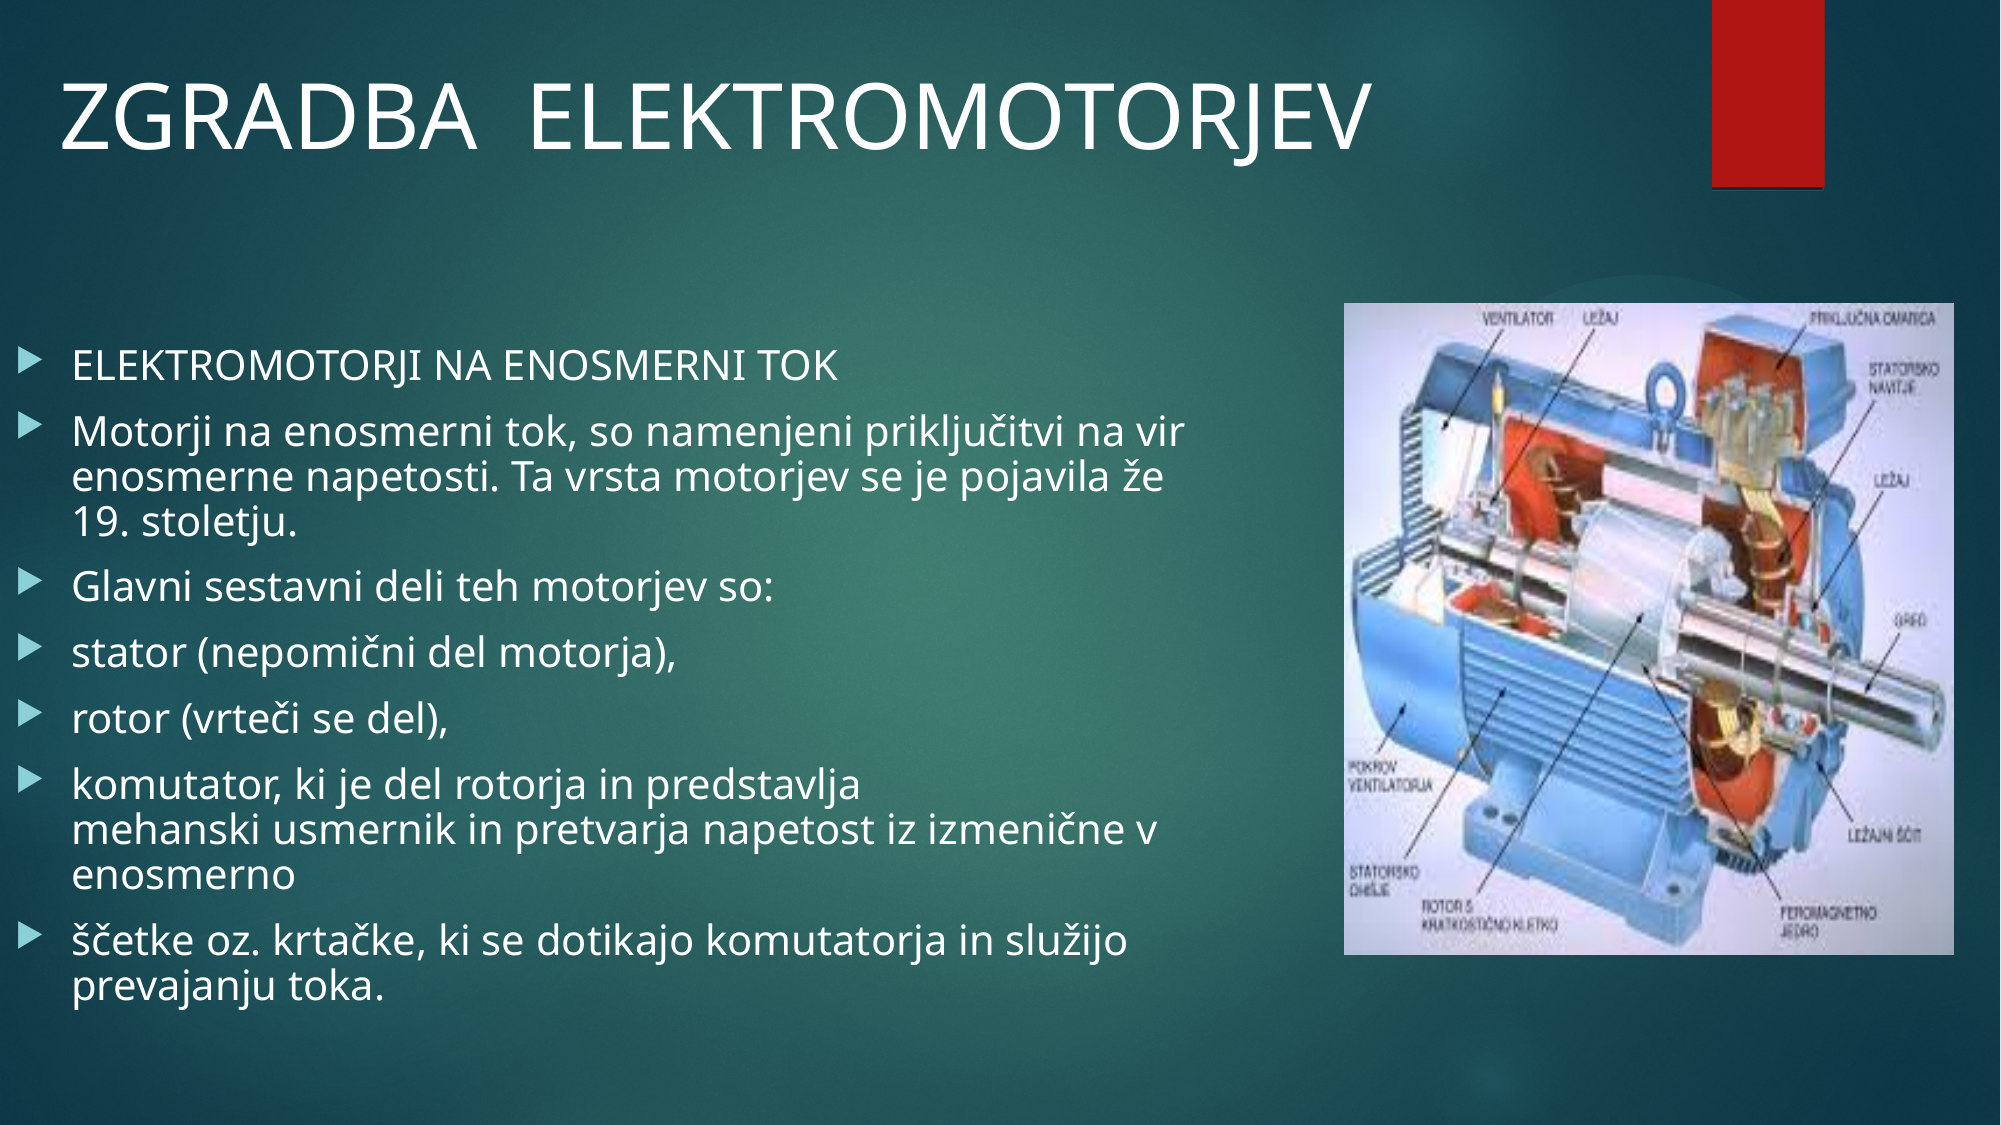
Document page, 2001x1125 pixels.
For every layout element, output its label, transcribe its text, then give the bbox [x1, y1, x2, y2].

picture [0, 0, 2001, 1125]
text_box ZGRADBA ELEKTROMOTORJEV [44, 50, 1700, 175]
list ELEKTROMOTORJI NA ENOSMERNI TOK Motorji na enosmerni tok, so namenjeni priključitvi na vir enosmerne napetosti. Ta vrsta motorjev se je pojavila že 19. stoletju. Glavni sestavni deli teh motorjev so: stator (nepomični del motorja), rotor (vrteči se del), komutator, ki je del rotorja in predstavlja mehanski usmernik in pretvarja napetost iz izmenične v enosmerno ščetke oz. krtačke, ki se dotikajo komutatorja in služijo prevajanju toka. [0, 336, 1205, 1025]
